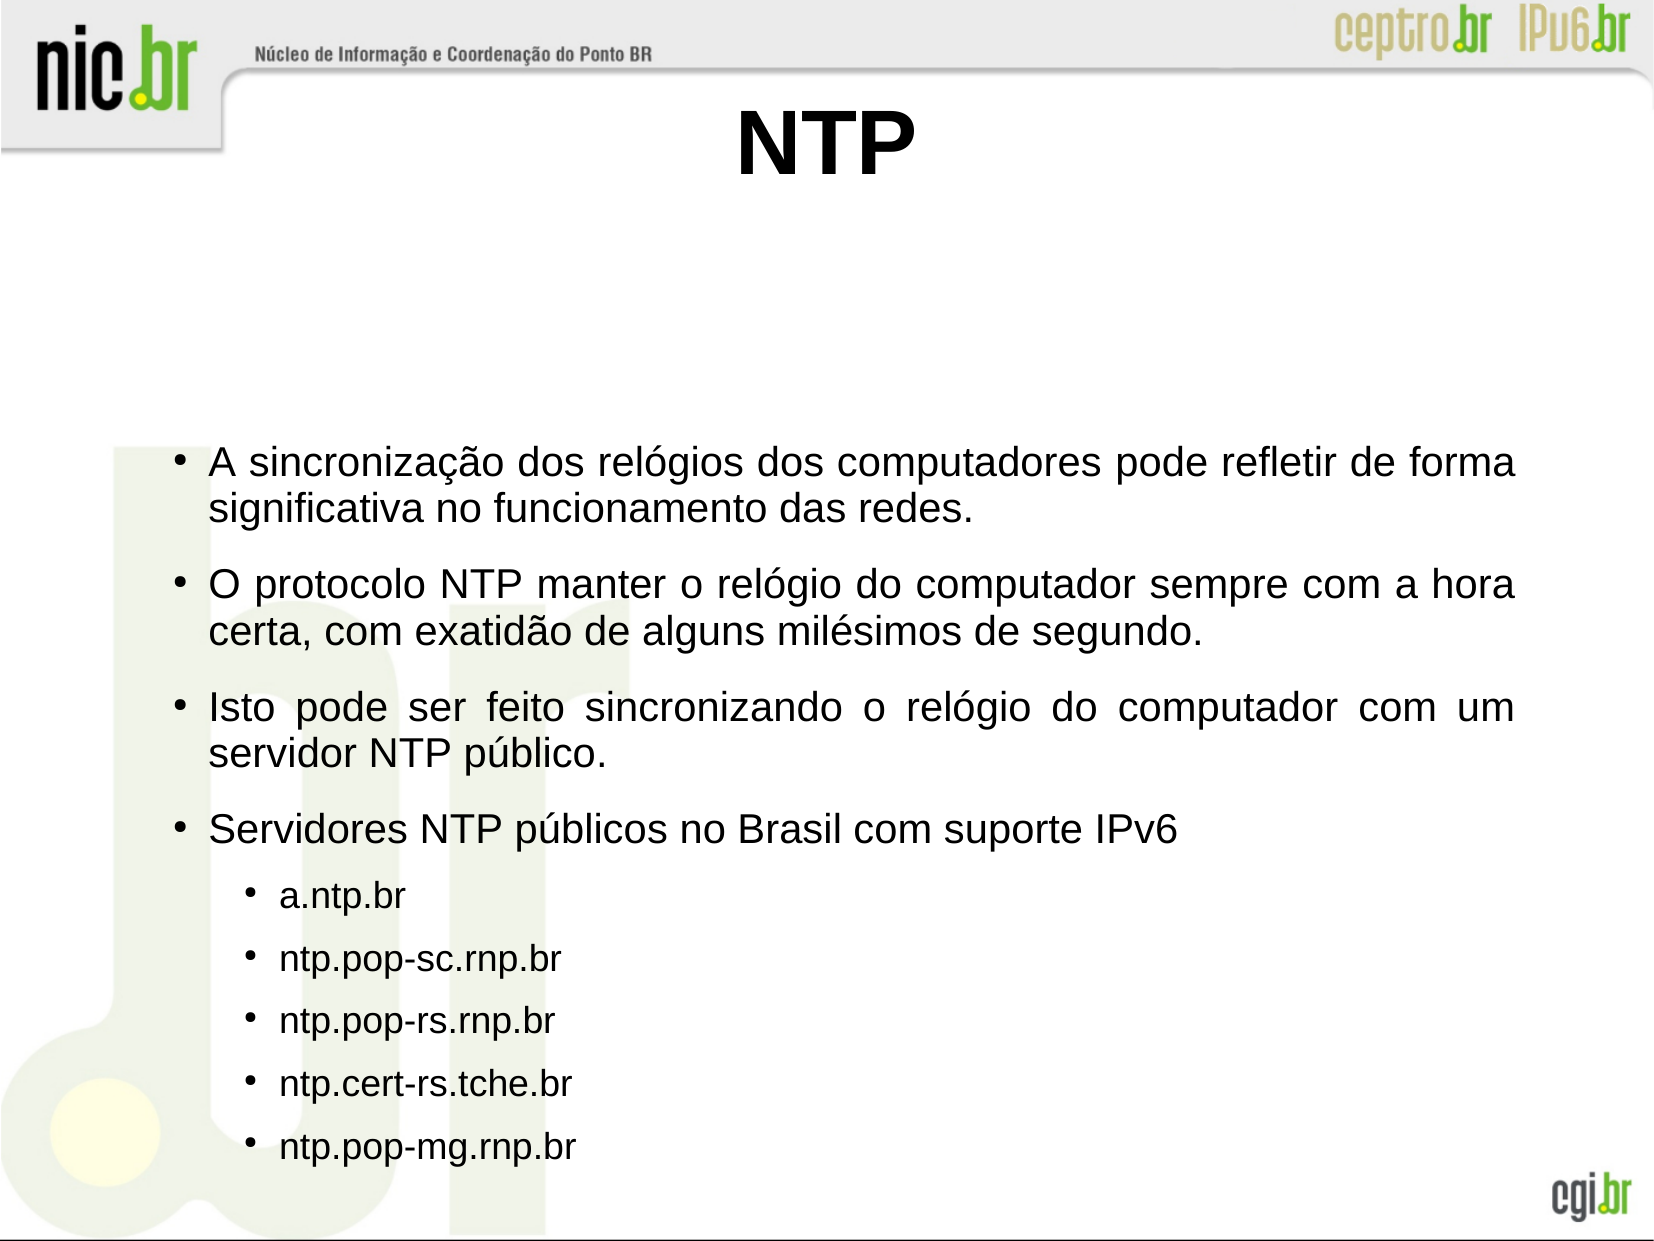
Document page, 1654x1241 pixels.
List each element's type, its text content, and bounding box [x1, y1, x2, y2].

text_box NTP [103, 85, 1551, 204]
picture [0, 0, 1654, 1241]
text_box A sincronização dos relógios dos computadores pode refletir de forma significativa no funcionamento das redes. O protocolo NTP manter o relógio do computador sempre com a hora certa, com exatidão de alguns milésimos de segundo. Isto pode ser feito sincronizando o relógio do computador com um servidor NTP público. Servidores NTP públicos no Brasil com suporte IPv6 a.ntp.br ntp.pop-sc.rnp.br ntp.pop-rs.rnp.br ntp.cert-rs.tche.br ntp.pop-mg.rnp.br [122, 431, 1531, 573]
